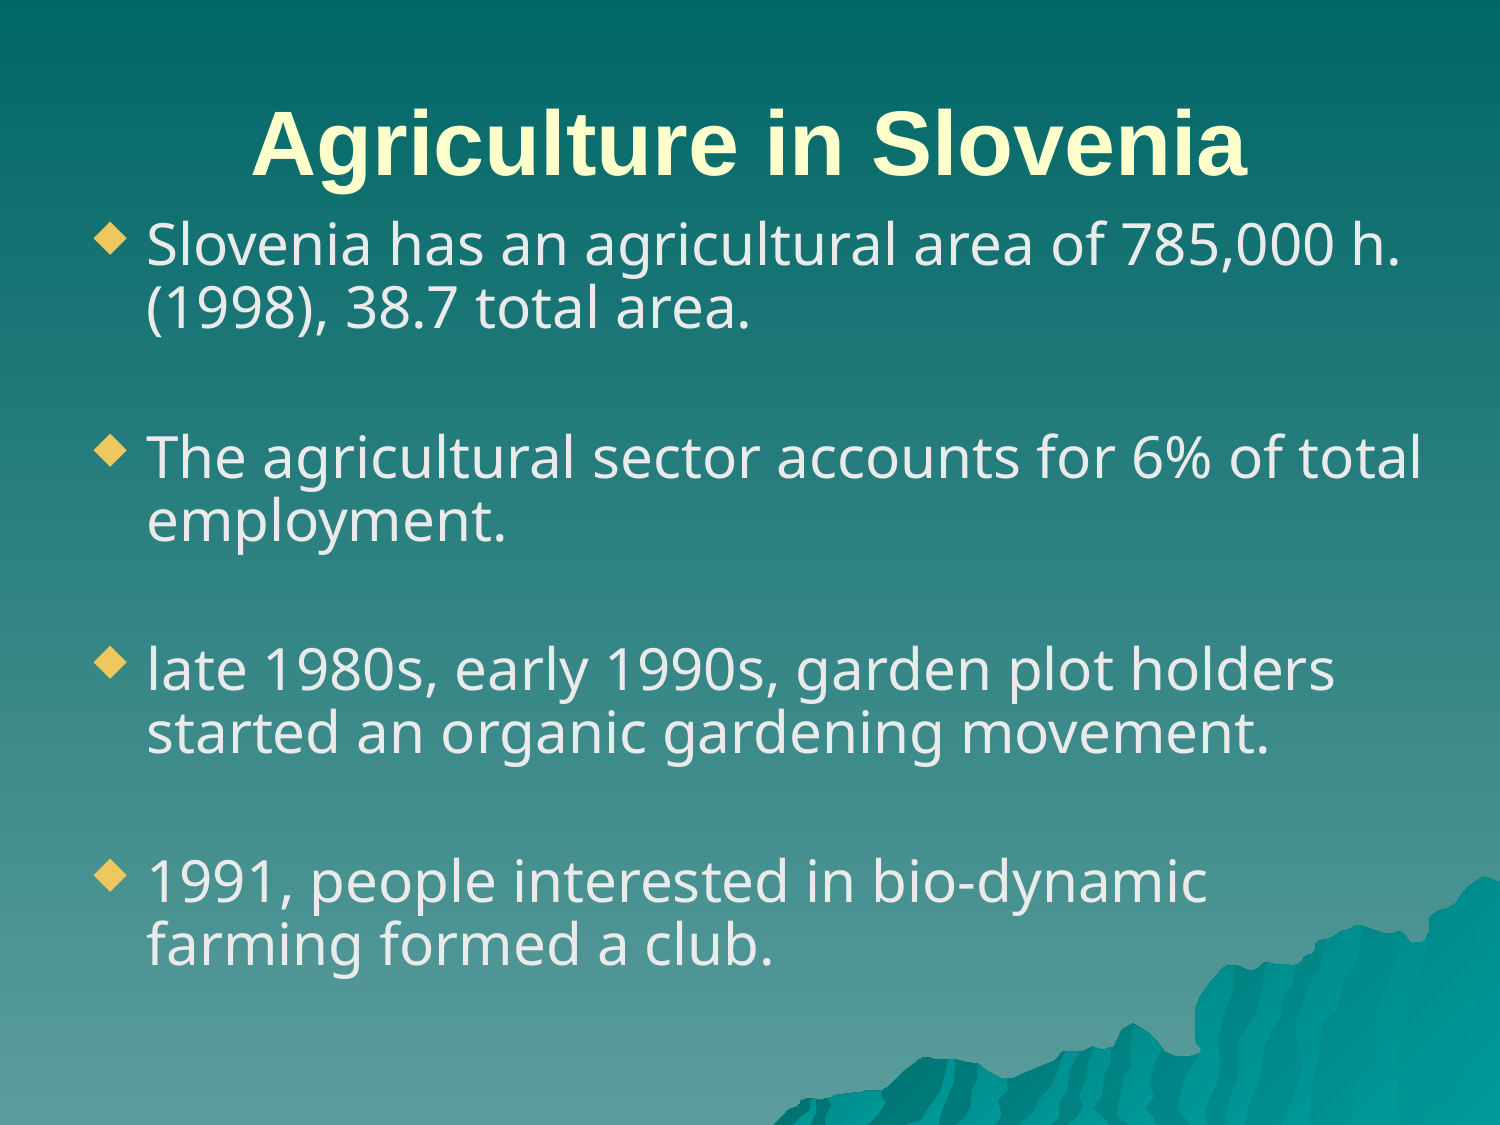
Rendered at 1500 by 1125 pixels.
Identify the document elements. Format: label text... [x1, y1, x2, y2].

title Agriculture in Slovenia [75, 45, 1425, 208]
list Slovenia has an agricultural area of 785,000 h. (1998), 38.7 total area. The agricultural sector accounts for 6% of total employment. late 1980s, early 1990s, garden plot holders started an organic gardening movement. 1991, people interested in bio-dynamic farming formed a club. [75, 208, 1447, 1094]
